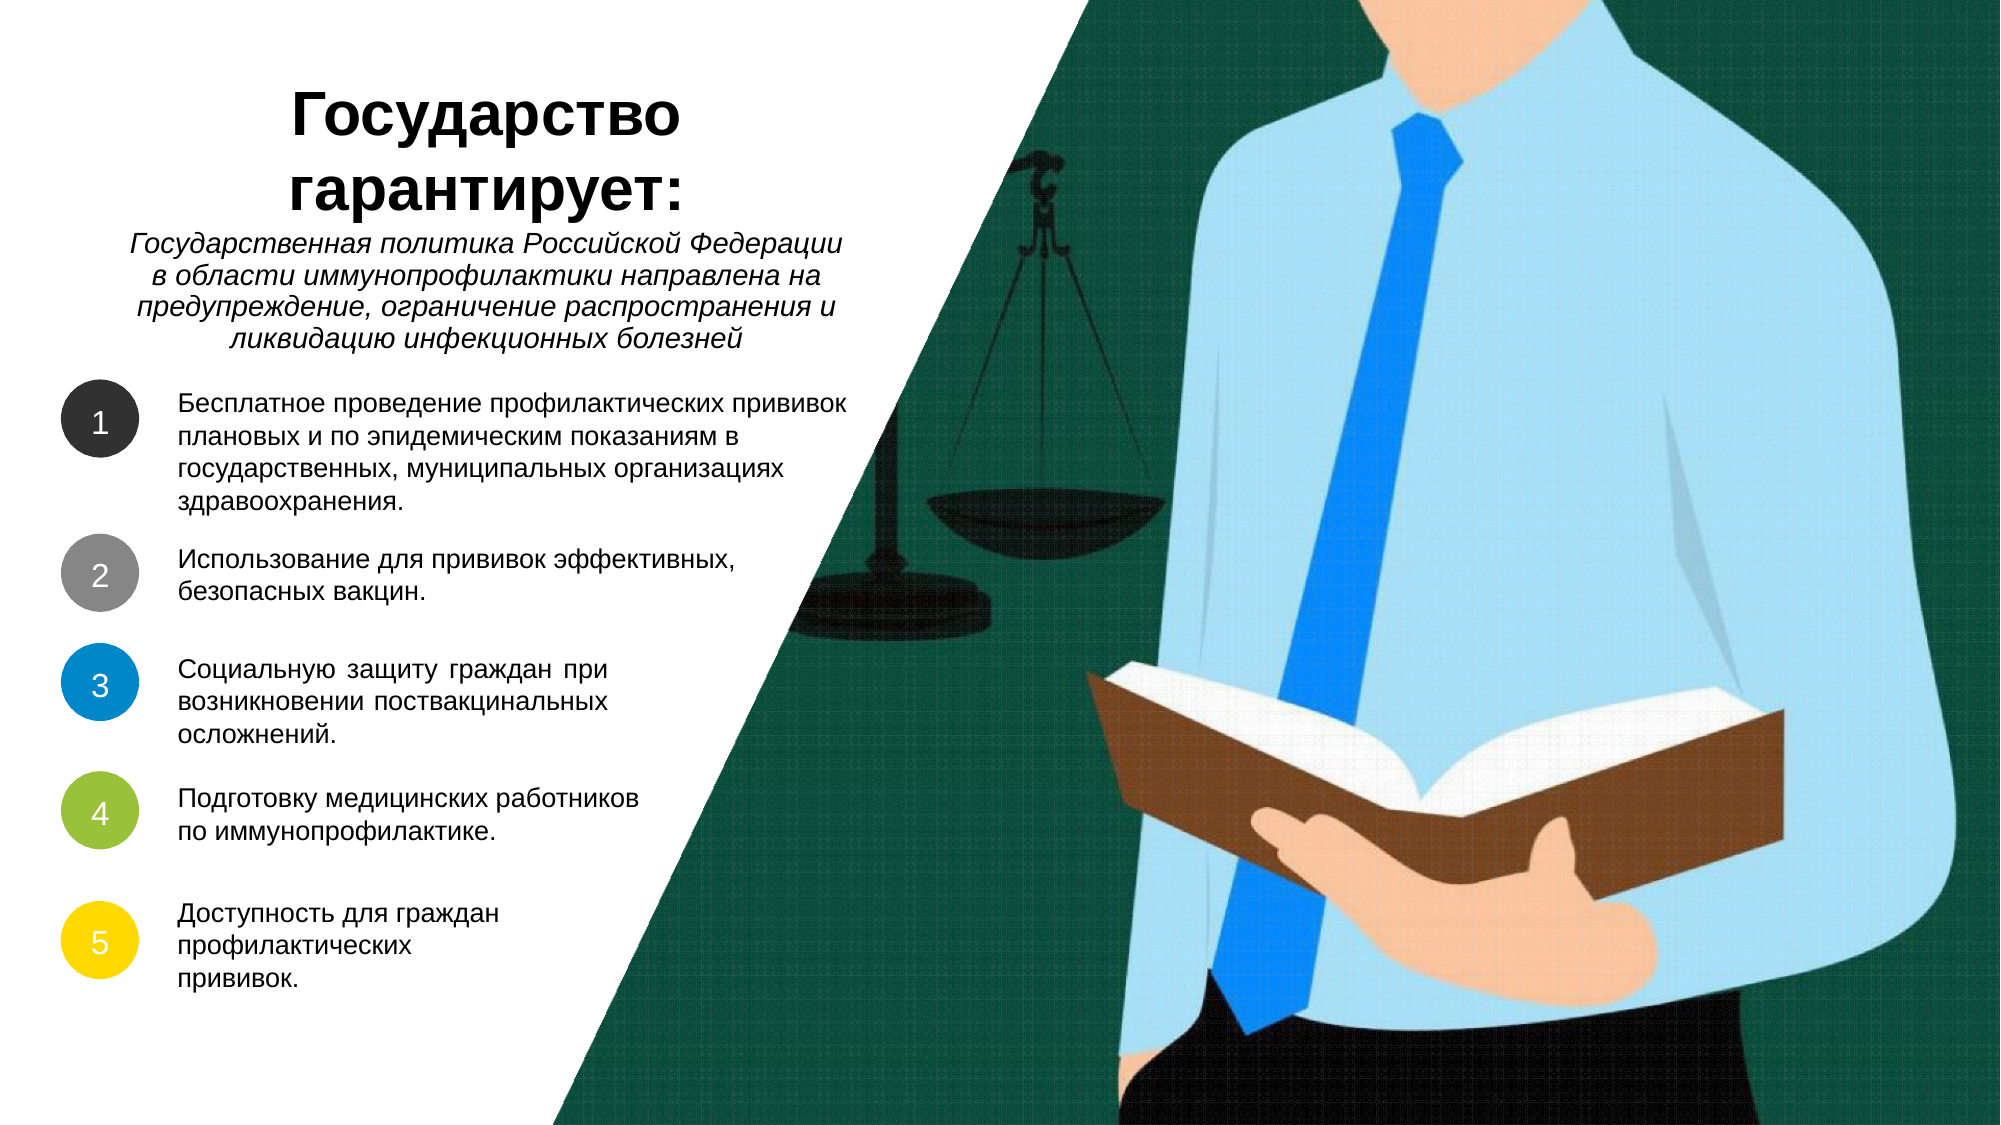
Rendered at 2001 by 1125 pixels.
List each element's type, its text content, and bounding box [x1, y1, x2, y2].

text_box [60, 379, 140, 458]
text_box Доступность для граждан профилактических прививок. [175, 895, 503, 993]
text_box Социальную защиту граждан при возникновении поствакцинальных осложнений. [175, 651, 552, 749]
text_box Бесплатное проведение профилактических прививок плановых и по эпидемическим показаниям в государственных, муниципальных организациях здравоохранения. [175, 385, 552, 516]
text_box 5 [88, 921, 112, 962]
text_box 4 [88, 792, 112, 833]
text_box Государство гарантирует: [286, 73, 552, 224]
text_box Государственная политика Российской Федерации в области иммунопрофилактики направлена на предупреждение, ограничение распространения и ликвидацию инфекционных болезней [117, 228, 552, 355]
text_box [60, 900, 139, 980]
text_box [60, 533, 140, 612]
text_box 1 [88, 400, 112, 441]
text_box 2 [88, 554, 112, 595]
text_box Использование для прививок эффективных, безопасных вакцин. [175, 540, 552, 606]
text_box [60, 771, 140, 850]
text_box Подготовку медицинских работников по иммунопрофилактике. [175, 780, 552, 846]
text_box 3 [88, 664, 112, 705]
text_box [552, 0, 2000, 1125]
text_box [60, 642, 140, 722]
